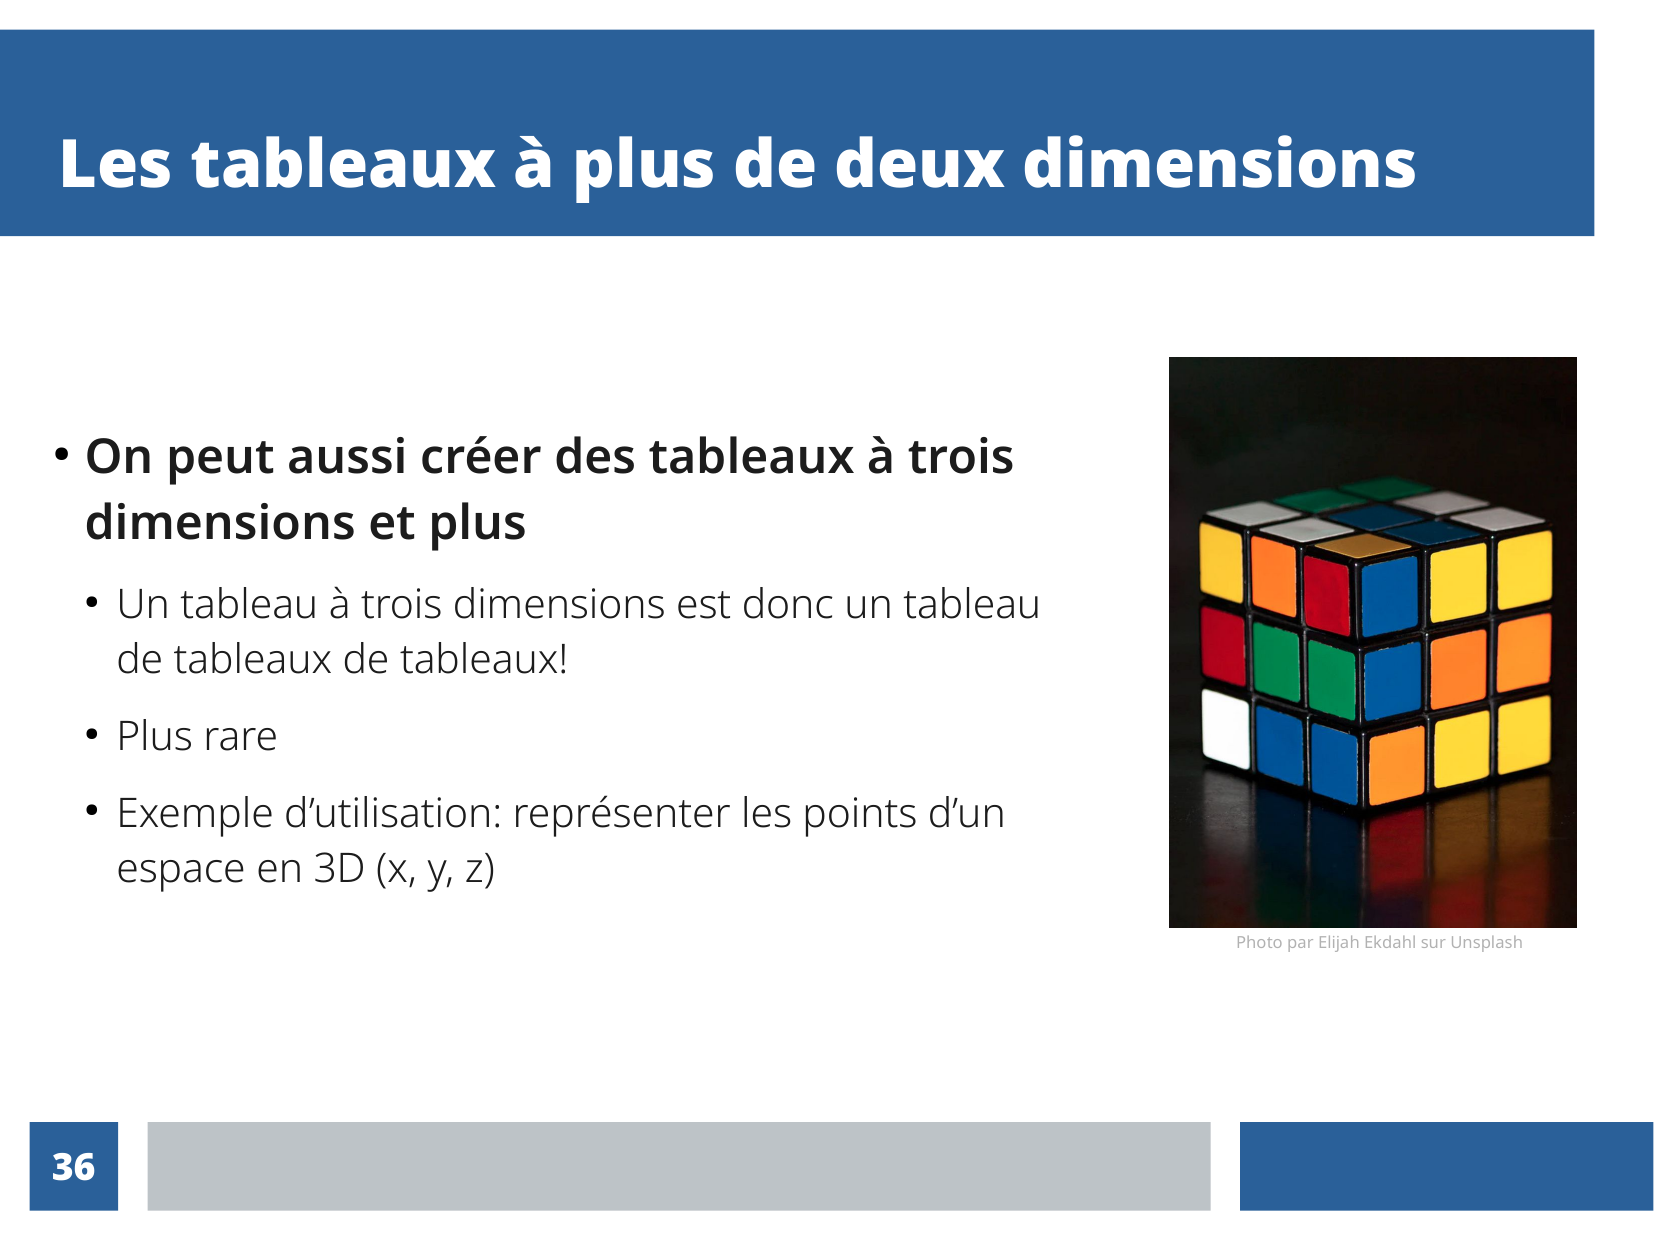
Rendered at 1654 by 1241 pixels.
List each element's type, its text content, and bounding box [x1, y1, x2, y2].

picture [1169, 357, 1577, 928]
text_box Photo par Elijah Ekdahl sur Unsplash [1182, 923, 1577, 963]
title Les tableaux à plus de deux dimensions [59, 59, 1595, 207]
list On peut aussi créer des tableaux à trois dimensions et plus Un tableau à trois dimensions est donc un tableau de tableaux de tableaux! Plus rare Exemple d’utilisation: représenter les points d’un espace en 3D (x, y, z) [53, 422, 1063, 898]
